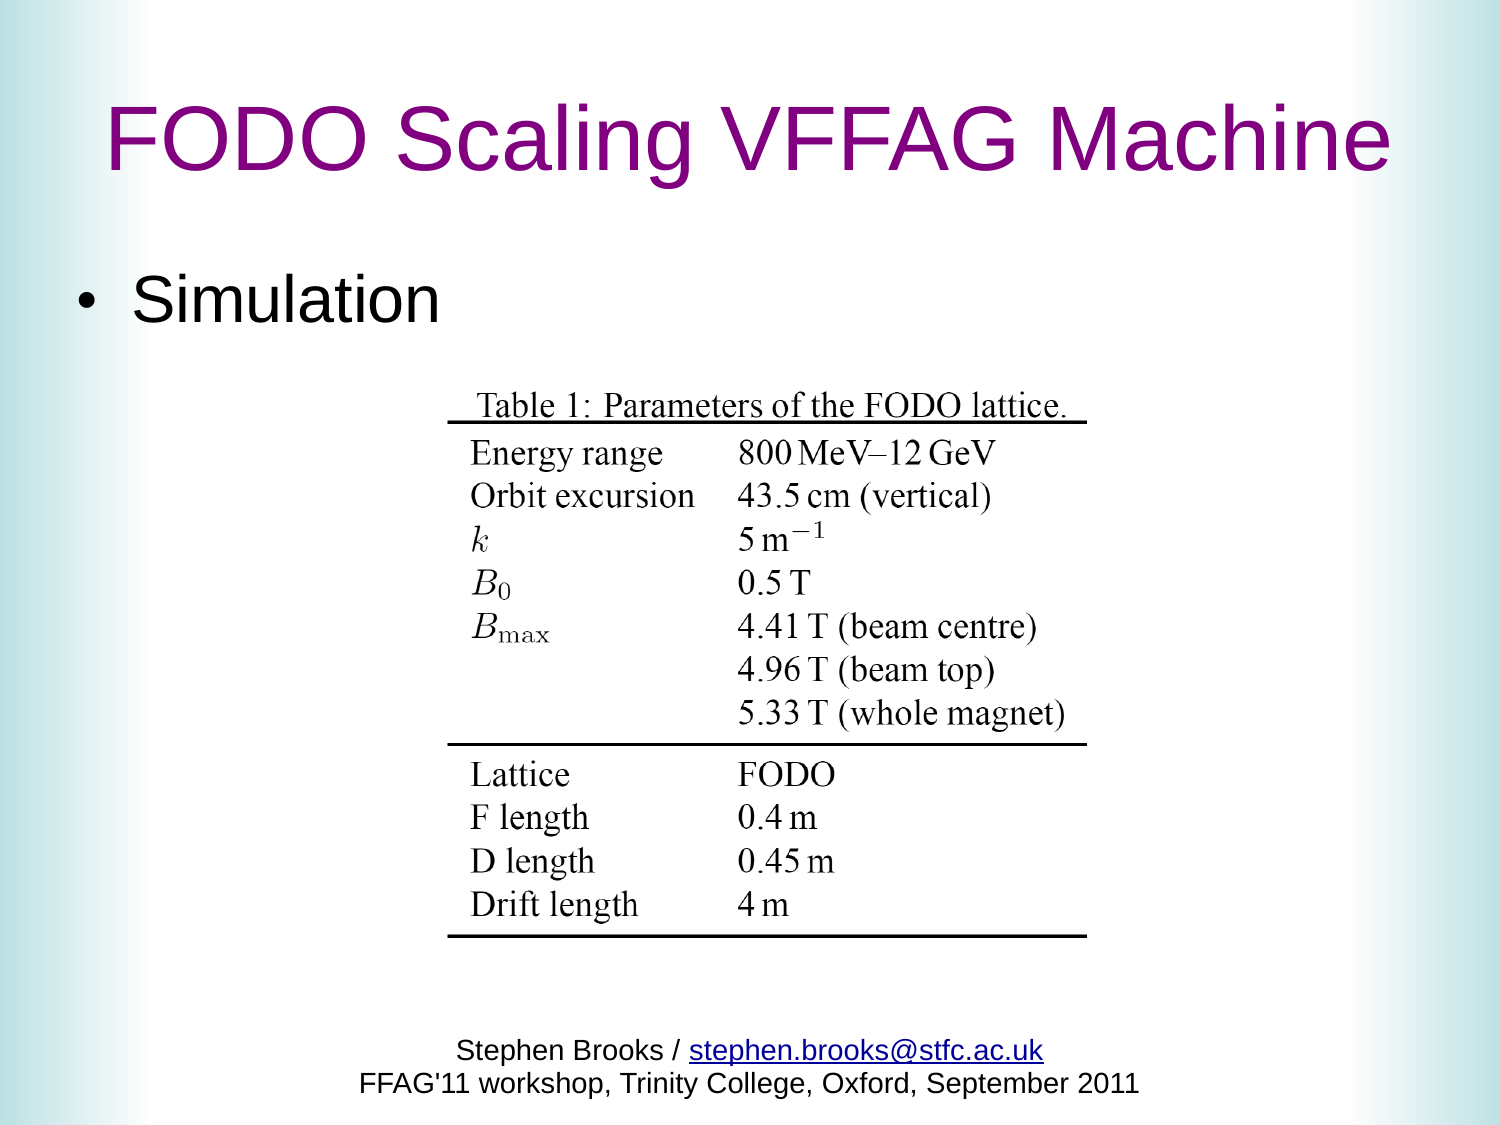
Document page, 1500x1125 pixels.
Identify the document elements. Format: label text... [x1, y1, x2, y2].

picture [443, 383, 1093, 943]
list Simulation [75, 262, 1425, 991]
title FODO Scaling VFFAG Machine [75, 52, 1425, 225]
